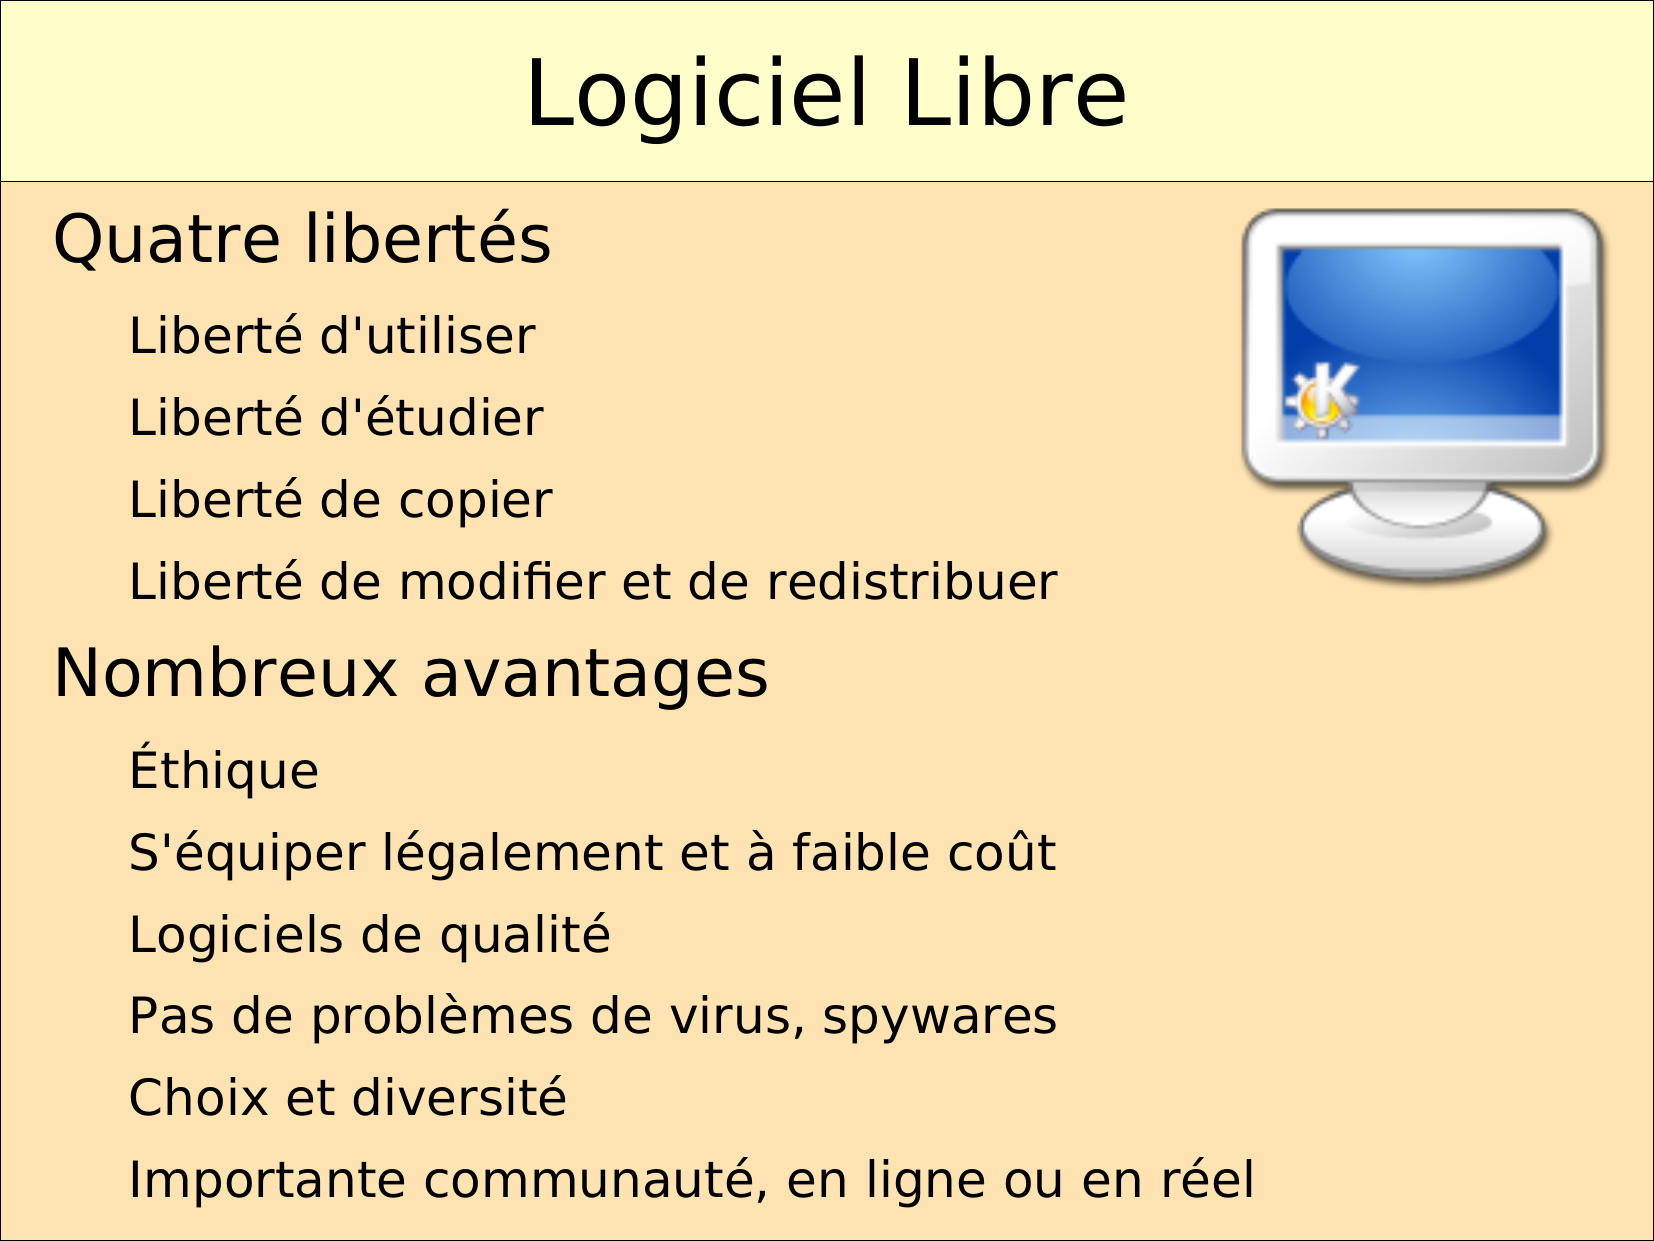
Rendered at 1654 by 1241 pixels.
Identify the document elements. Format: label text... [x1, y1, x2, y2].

list Quatre libertés Liberté d'utiliser Liberté d'étudier Liberté de copier Liberté de modifier et de redistribuer Nombreux avantages Éthique S'équiper légalement et à faible coût Logiciels de qualité Pas de problèmes de virus, spywares Choix et diversité Importante communauté, en ligne ou en réel [34, 200, 1587, 1210]
picture [1225, 204, 1619, 597]
title Logiciel Libre [0, 33, 1654, 154]
